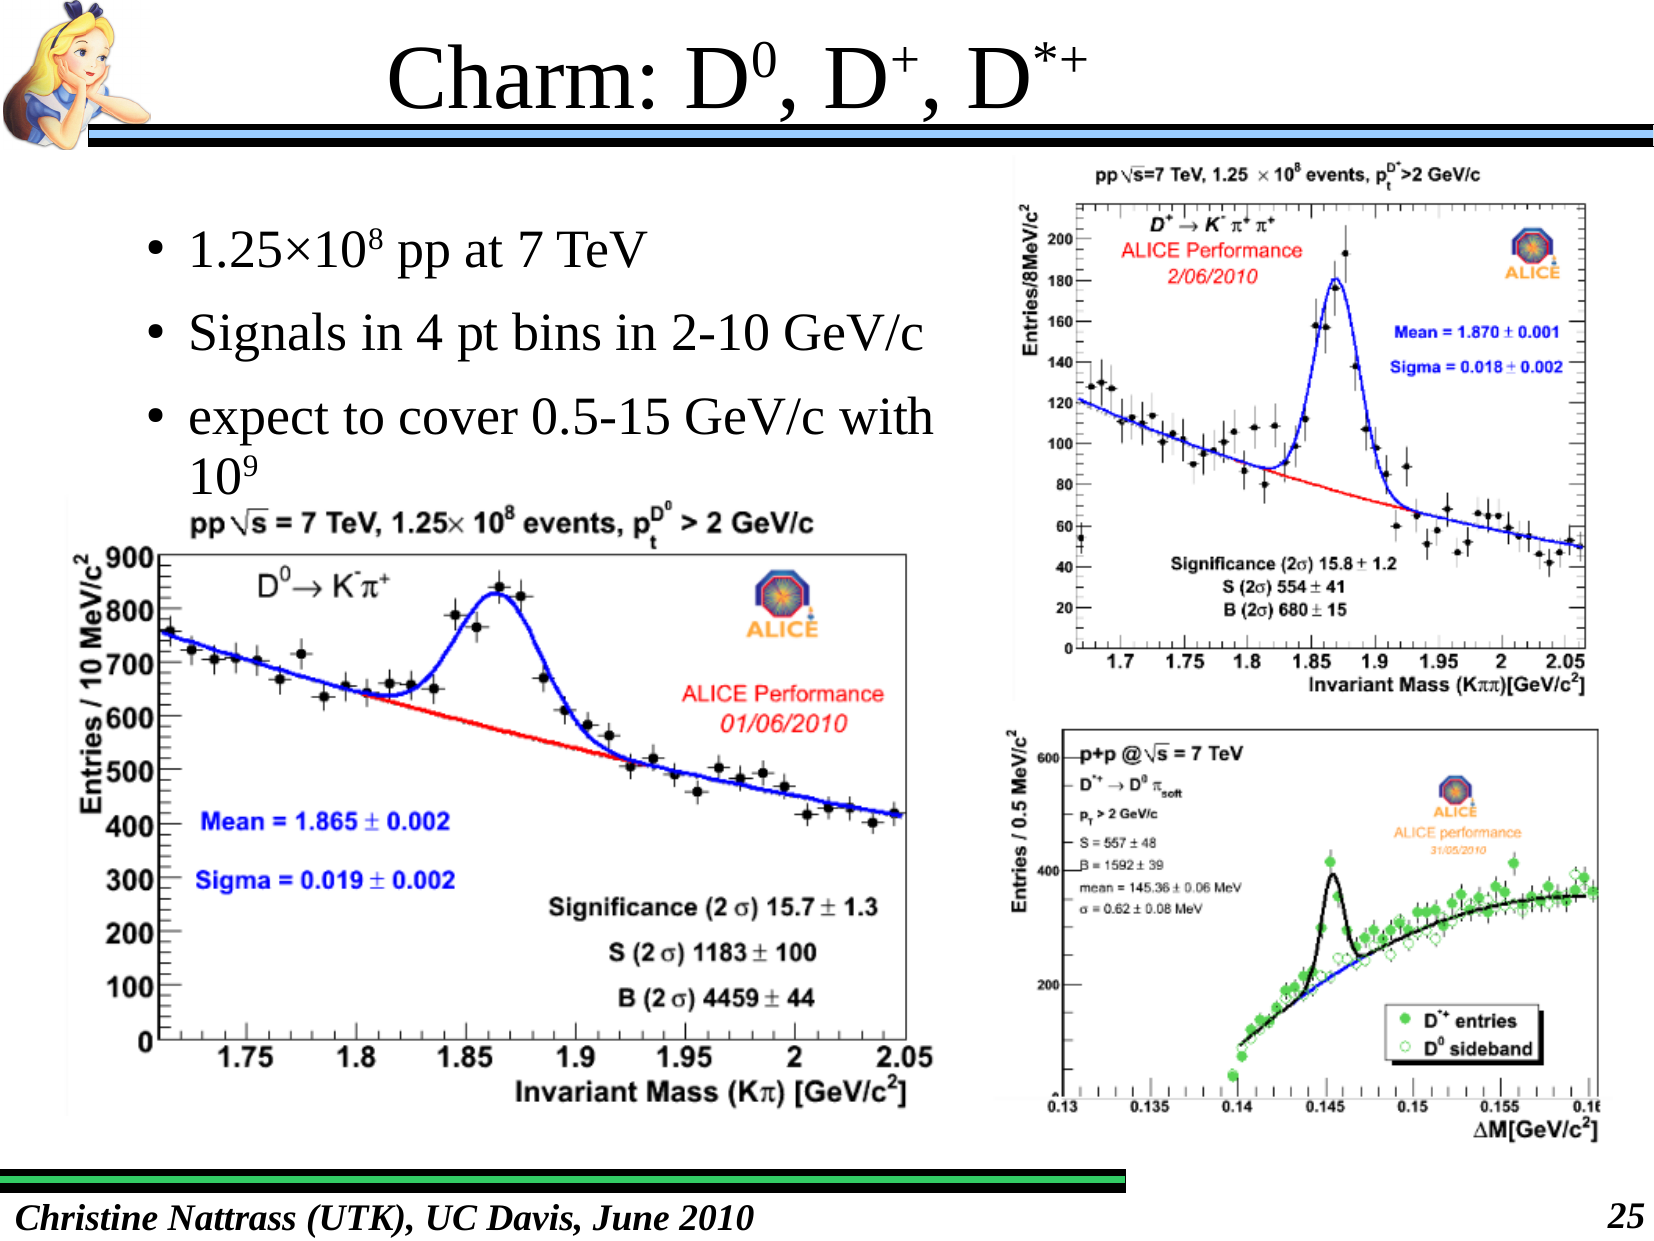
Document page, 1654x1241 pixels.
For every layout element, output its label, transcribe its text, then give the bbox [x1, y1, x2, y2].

picture [993, 712, 1613, 1147]
picture [1012, 155, 1641, 701]
picture [3, 0, 151, 8]
title Charm: D0, D+, D*+ [0, 8, 1482, 147]
picture [62, 493, 940, 1116]
list 1.25×108 pp at 7 TeV Signals in 4 pt bins in 2-10 GeV/c expect to cover 0.5-15 GeV/c with 109 [131, 219, 950, 529]
